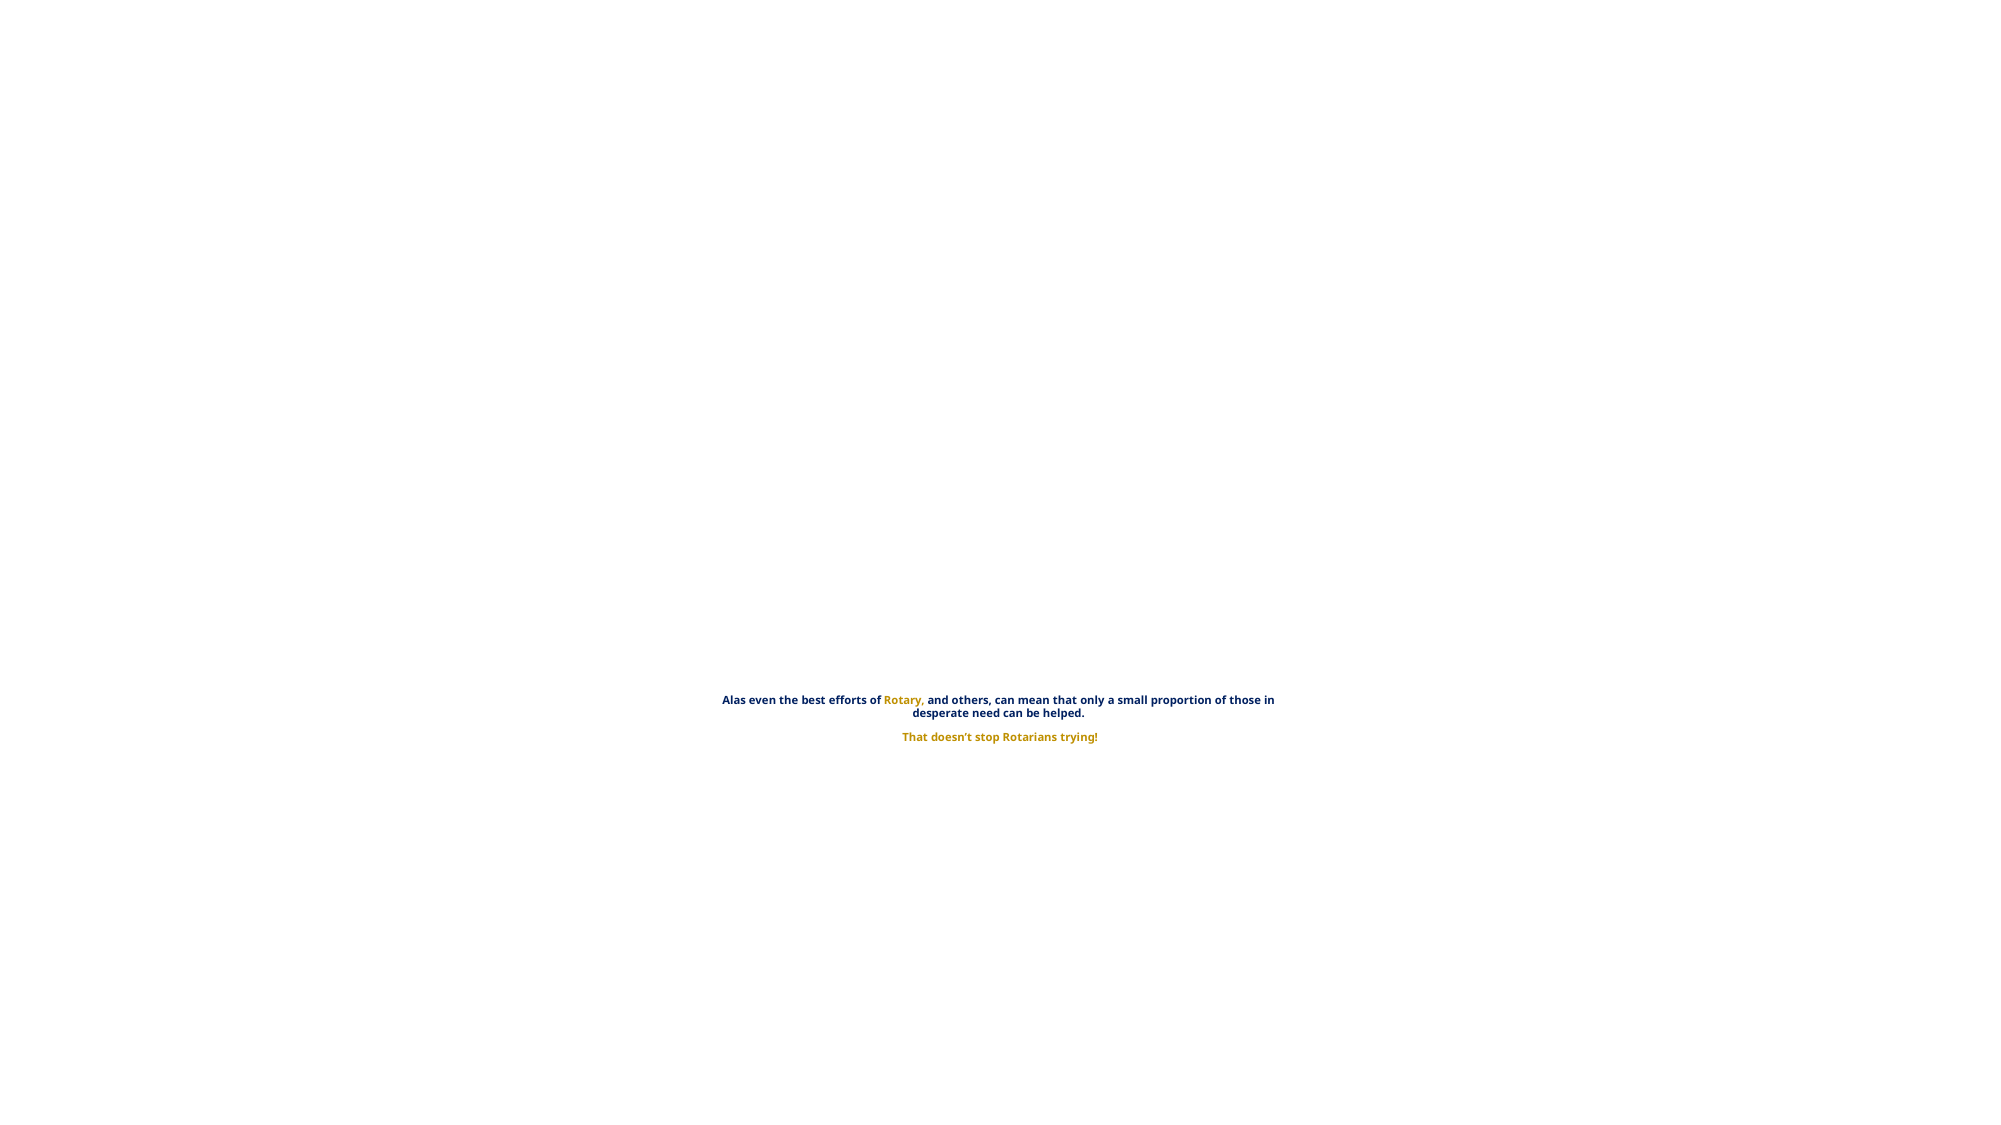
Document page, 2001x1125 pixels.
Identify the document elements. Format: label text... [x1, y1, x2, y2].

title Alas even the best efforts of Rotary, and others, can mean that only a small proportion of those in desperate need can be helped. That doesn’t stop Rotarians trying! [0, 687, 2000, 781]
